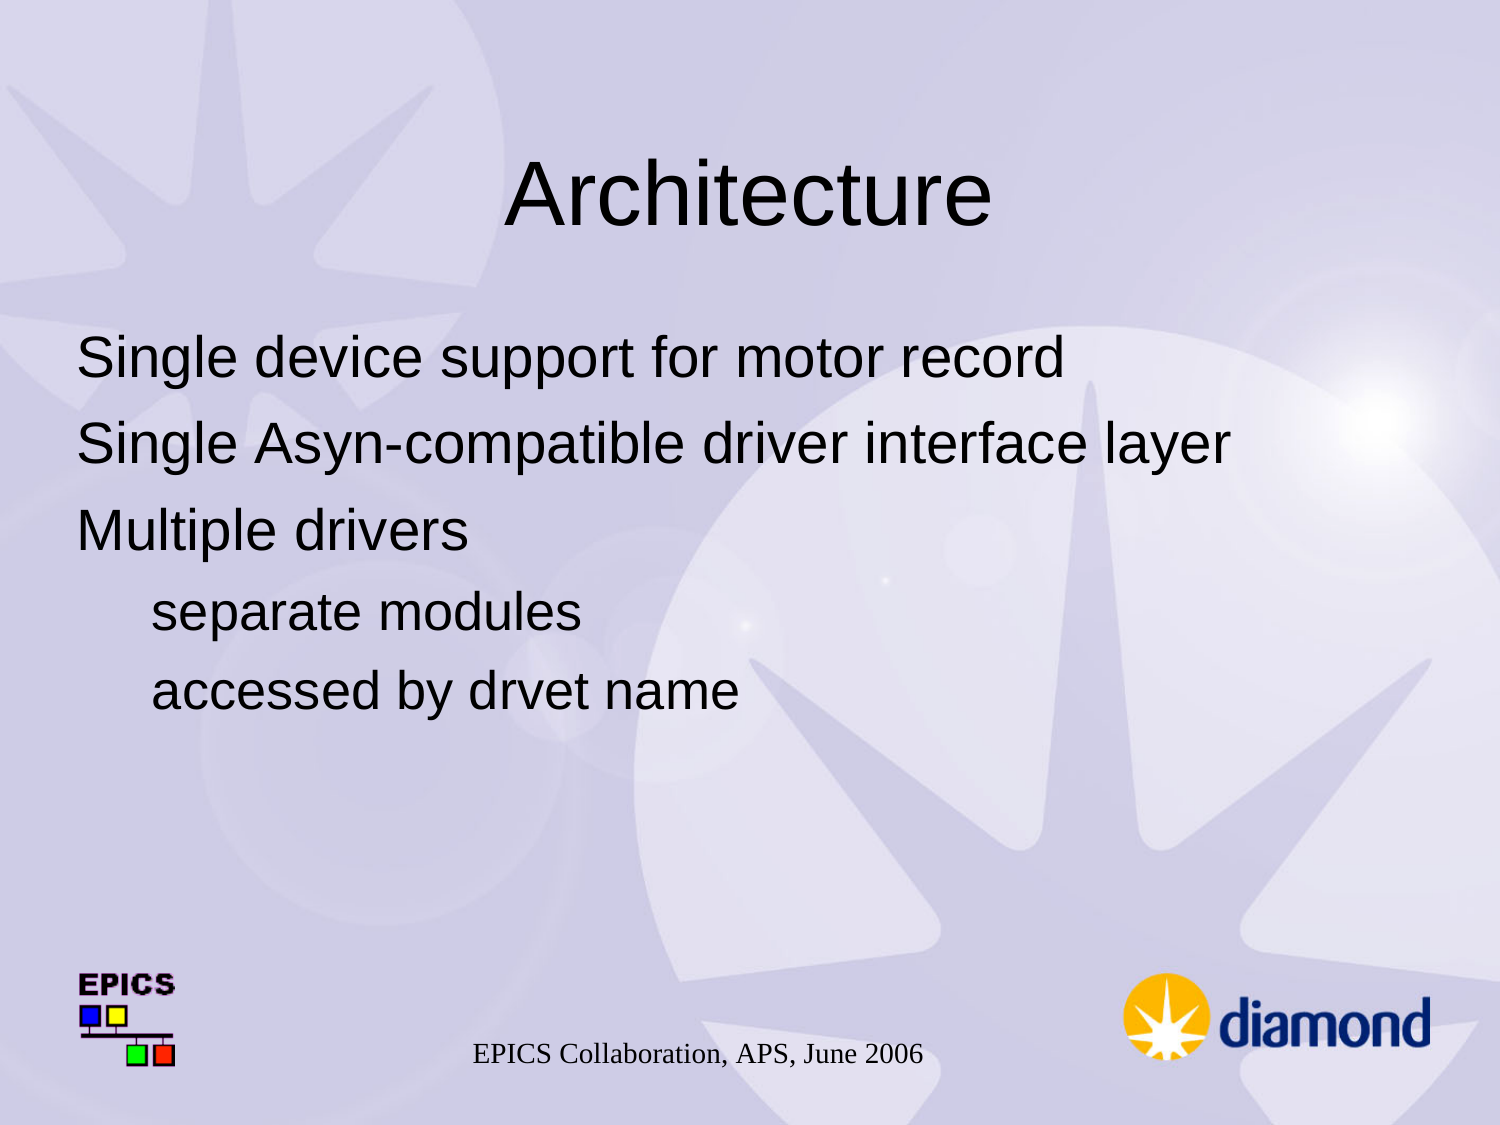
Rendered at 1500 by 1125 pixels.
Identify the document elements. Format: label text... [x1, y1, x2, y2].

list Single device support for motor record Single Asyn-compatible driver interface layer Multiple drivers separate modules accessed by drvet name [76, 324, 1423, 964]
title Architecture [76, 99, 1423, 288]
picture [78, 972, 175, 1070]
